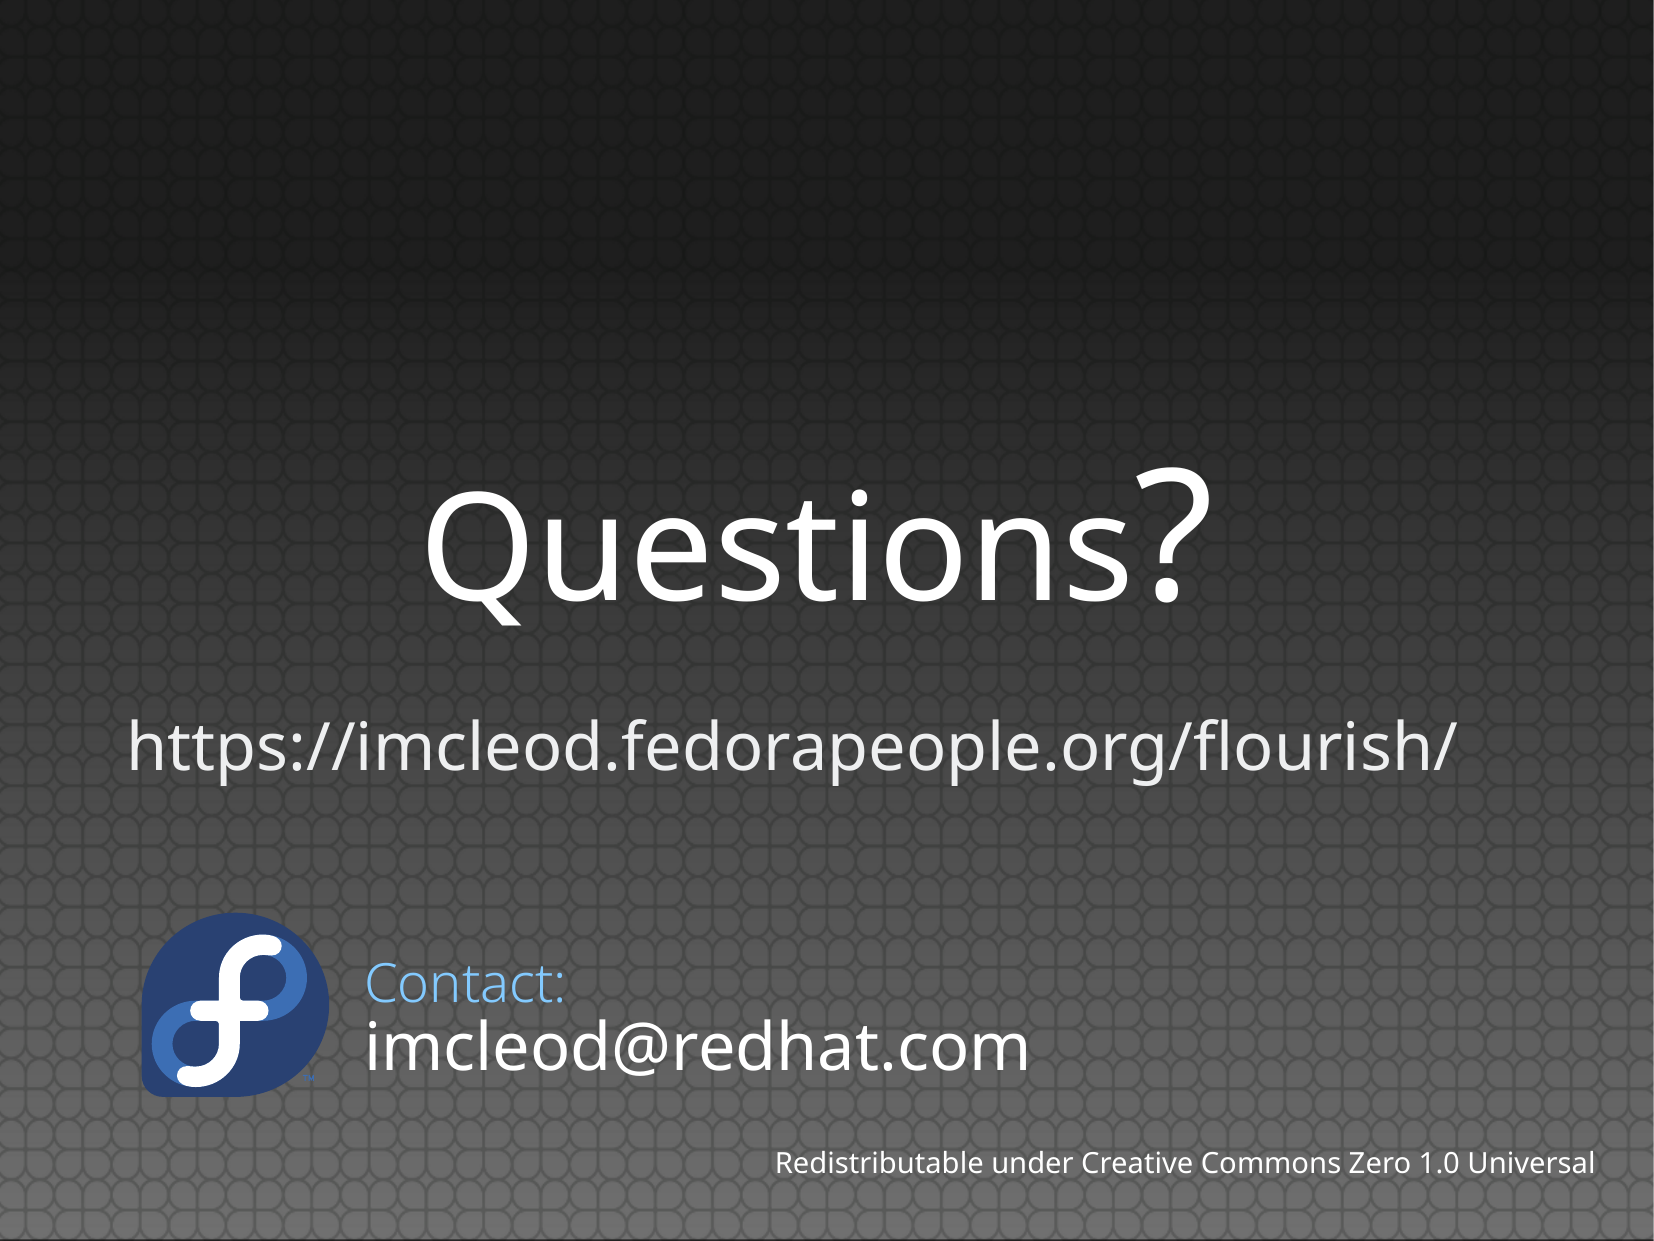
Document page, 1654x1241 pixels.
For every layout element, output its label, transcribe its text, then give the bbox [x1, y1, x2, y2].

picture [0, 0, 1654, 1241]
title Questions? [29, 426, 1605, 632]
text_box https://imcleod.fedorapeople.org/flourish/ [111, 691, 1530, 785]
text_box imcleod@redhat.com [349, 992, 1455, 1082]
text_box Contact: [349, 937, 703, 1013]
text_box Redistributable under Creative Commons Zero 1.0 Universal [52, 1135, 1612, 1219]
